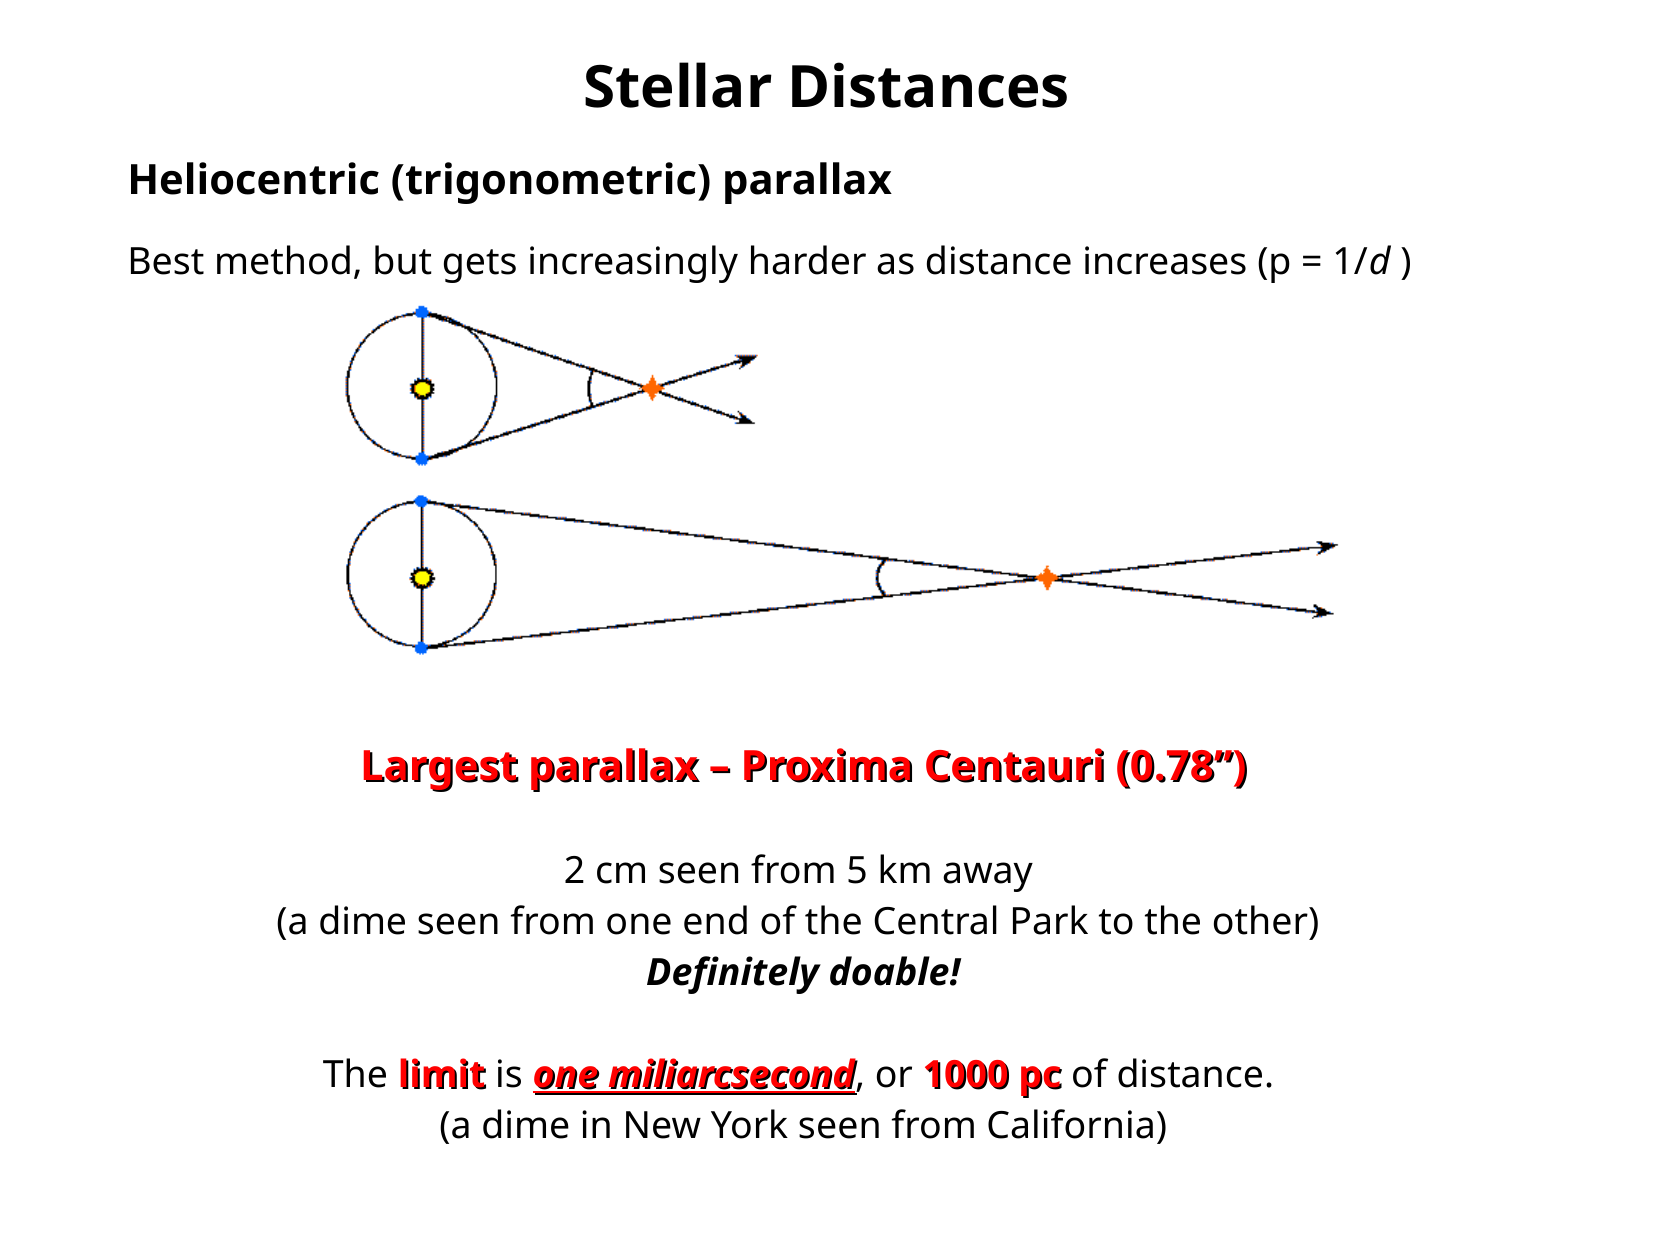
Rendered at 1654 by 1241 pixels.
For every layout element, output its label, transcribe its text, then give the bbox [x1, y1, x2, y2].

picture [320, 381, 788, 473]
text_box Largest parallax – Proxima Centauri (0.78”) 2 cm seen from 5 km away (a dime seen from one end of the Central Park to the other) Definitely doable! The limit is one miliarcsecond, or 1000 pc of distance. (a dime in New York seen from California) [91, 727, 1517, 1241]
text_box Heliocentric (trigonometric) parallax Best method, but gets increasingly harder as distance increases (p = 1/d ) [112, 142, 1538, 381]
text_box Stellar Distances [0, 37, 1654, 134]
picture [328, 487, 1351, 662]
